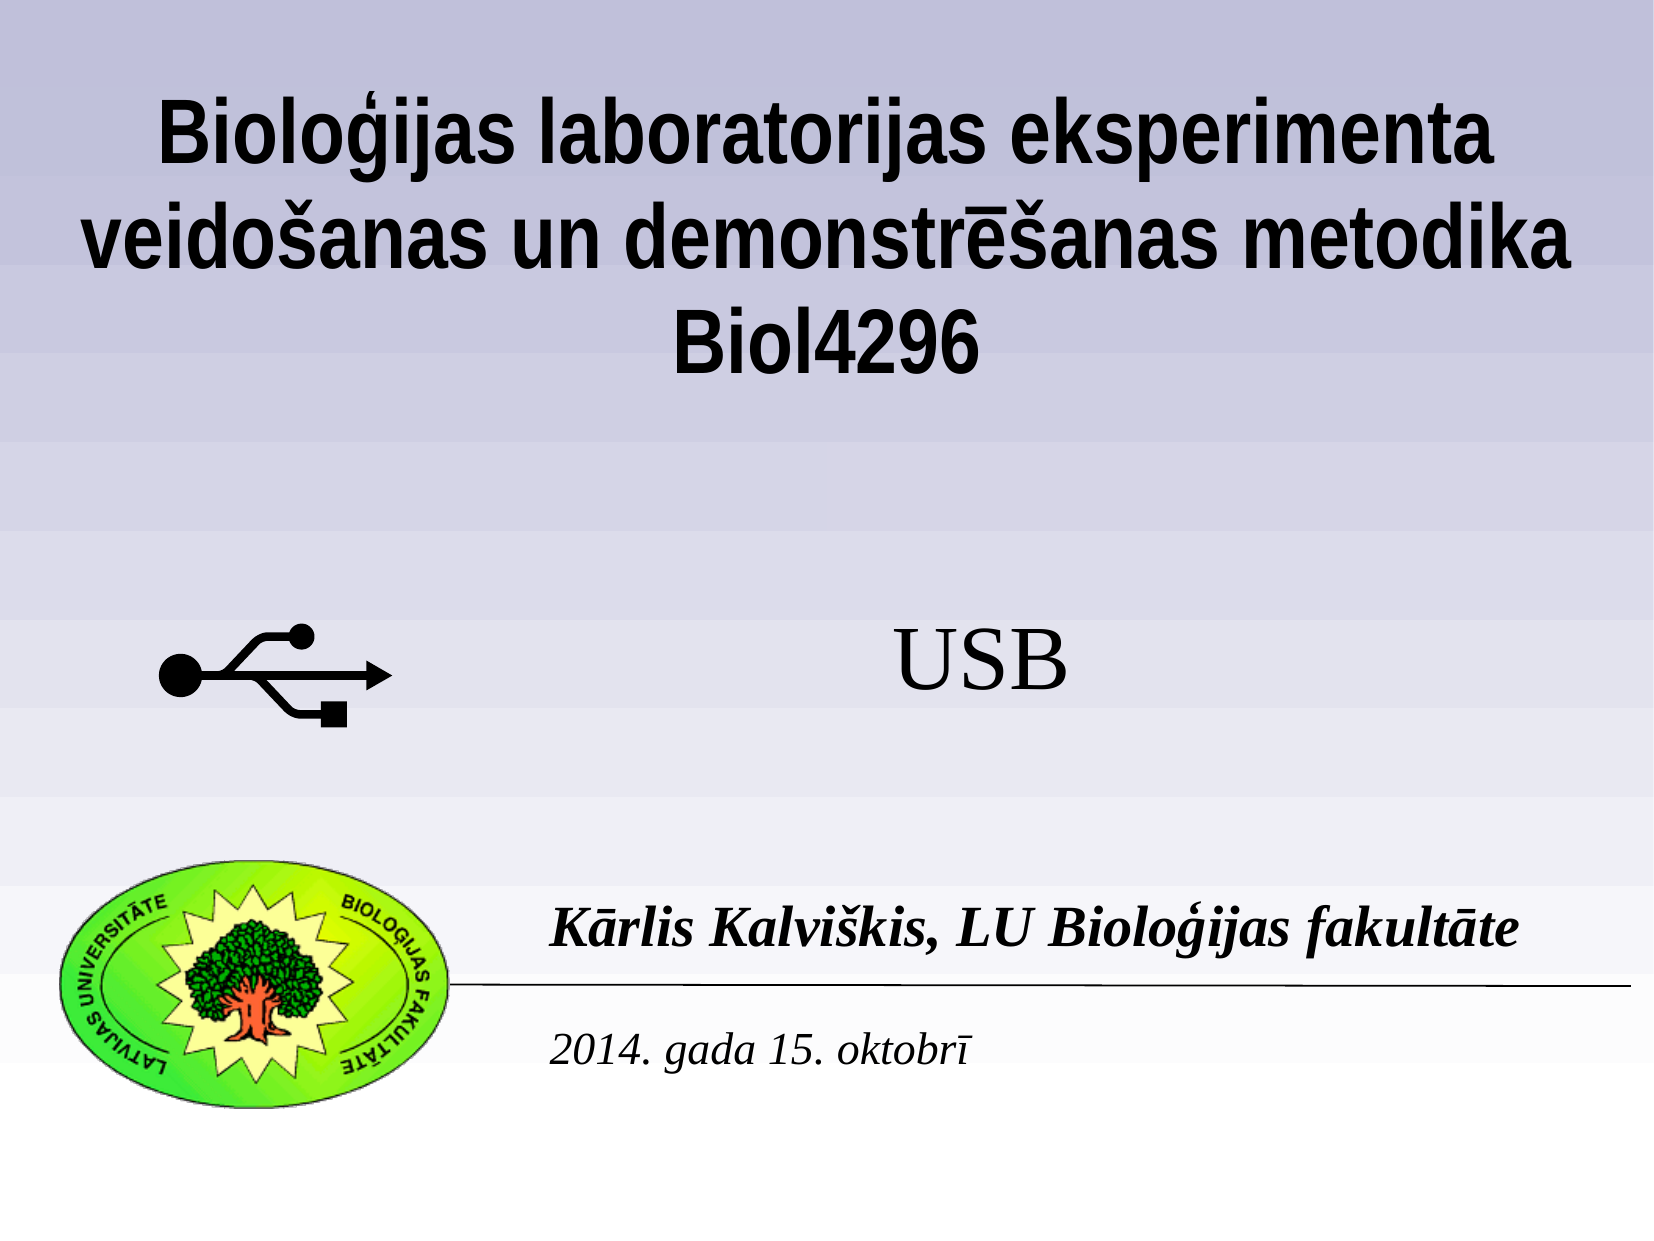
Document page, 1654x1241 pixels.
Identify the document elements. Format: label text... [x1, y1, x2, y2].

title USB [332, 456, 1632, 861]
picture [0, 0, 1654, 1241]
text_box [158, 623, 393, 728]
